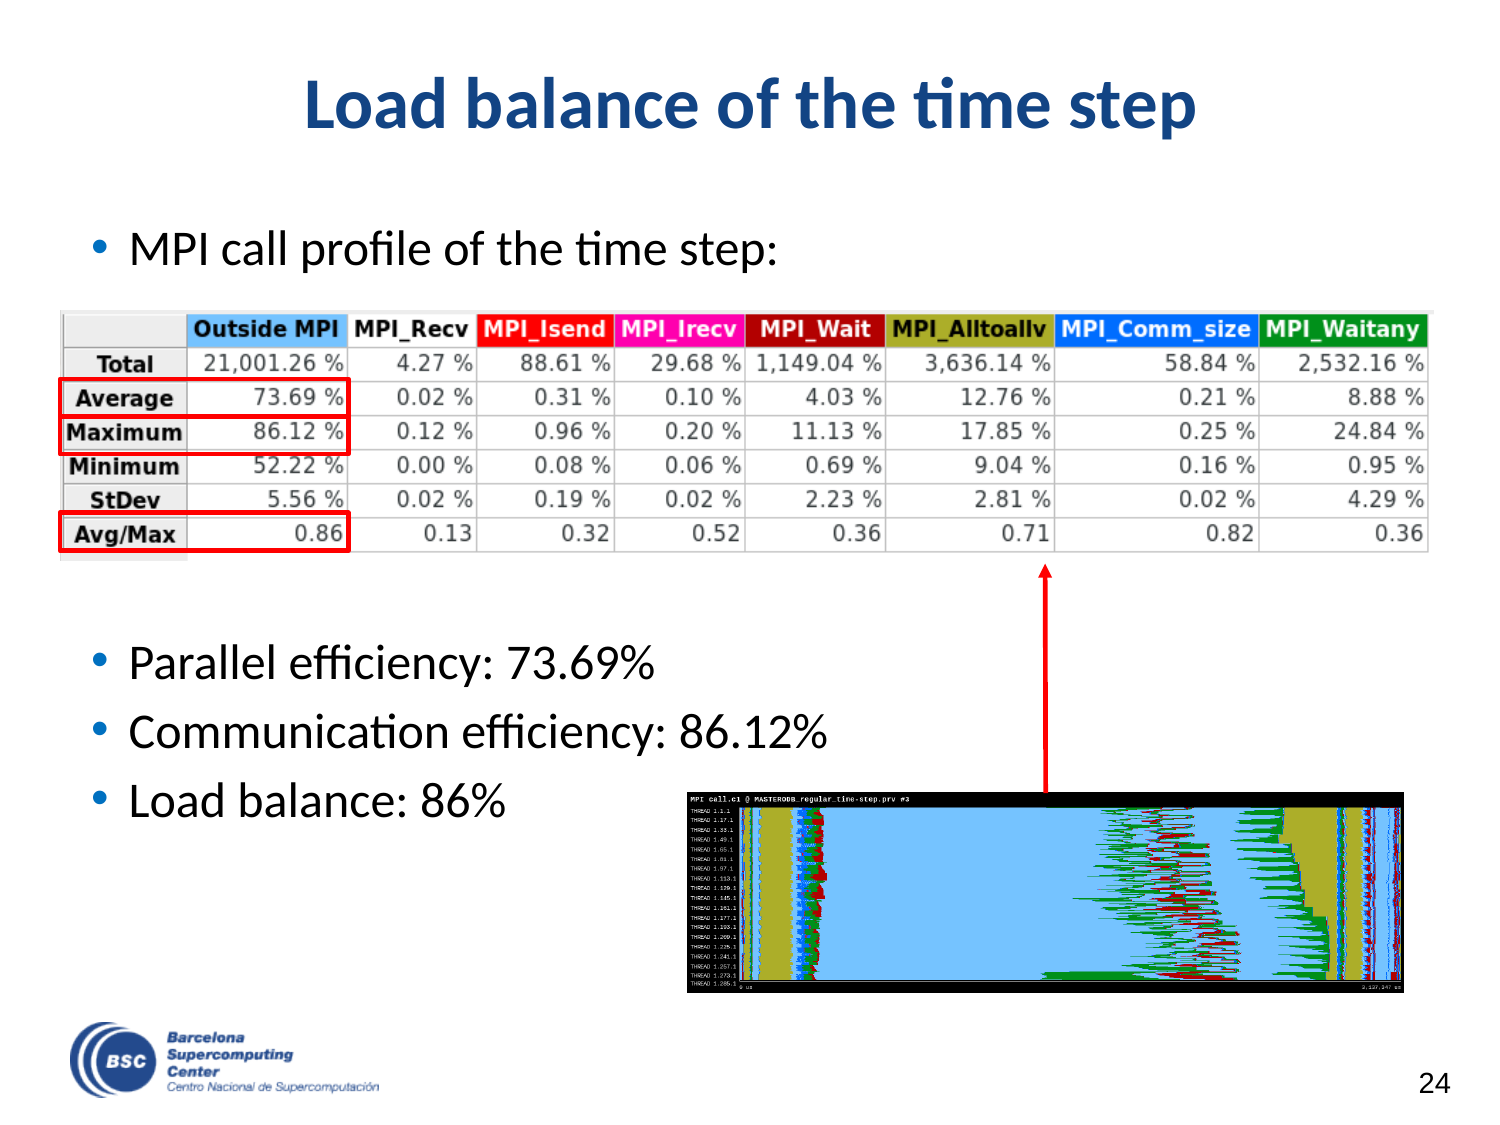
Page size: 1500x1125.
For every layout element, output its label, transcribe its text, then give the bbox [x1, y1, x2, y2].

picture [60, 310, 1434, 561]
picture [62, 381, 346, 414]
picture [62, 515, 346, 548]
picture [687, 792, 1404, 993]
list MPI call profile of the time step: Parallel efficiency: 73.69% Communication efficiency: 86.12% Load balance: 86% [76, 199, 1427, 310]
picture [70, 1022, 379, 1098]
picture [62, 419, 346, 452]
list MPI call profile of the time step: Parallel efficiency: 73.69% Communication efficiency: 86.12% Load balance: 86% [76, 561, 1427, 993]
slide_number <number> [1403, 1038, 1494, 1125]
title Load balance of the time step [76, 35, 1427, 174]
